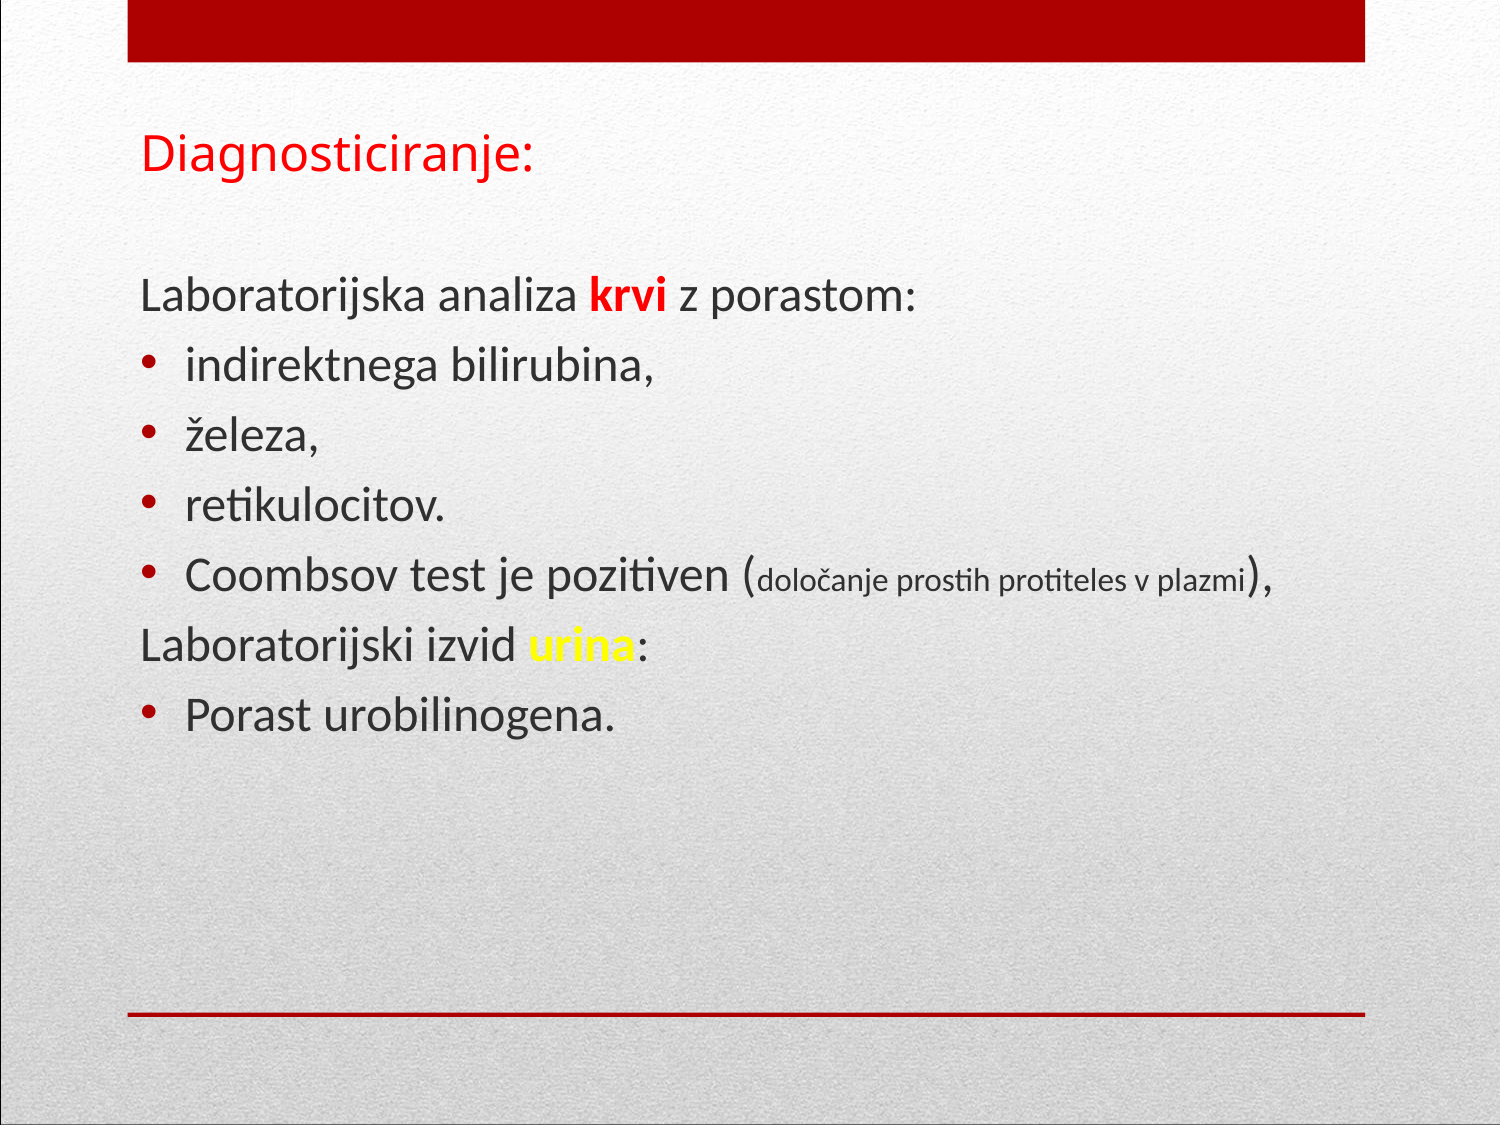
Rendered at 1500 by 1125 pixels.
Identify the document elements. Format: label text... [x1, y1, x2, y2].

picture [0, 0, 1500, 1125]
list Diagnosticiranje: Laboratorijska analiza krvi z porastom: indirektnega bilirubina, železa, retikulocitov. Coombsov test je pozitiven (določanje prostih protiteles v plazmi), Laboratorijski izvid urina: Porast urobilinogena. [125, 112, 1363, 750]
